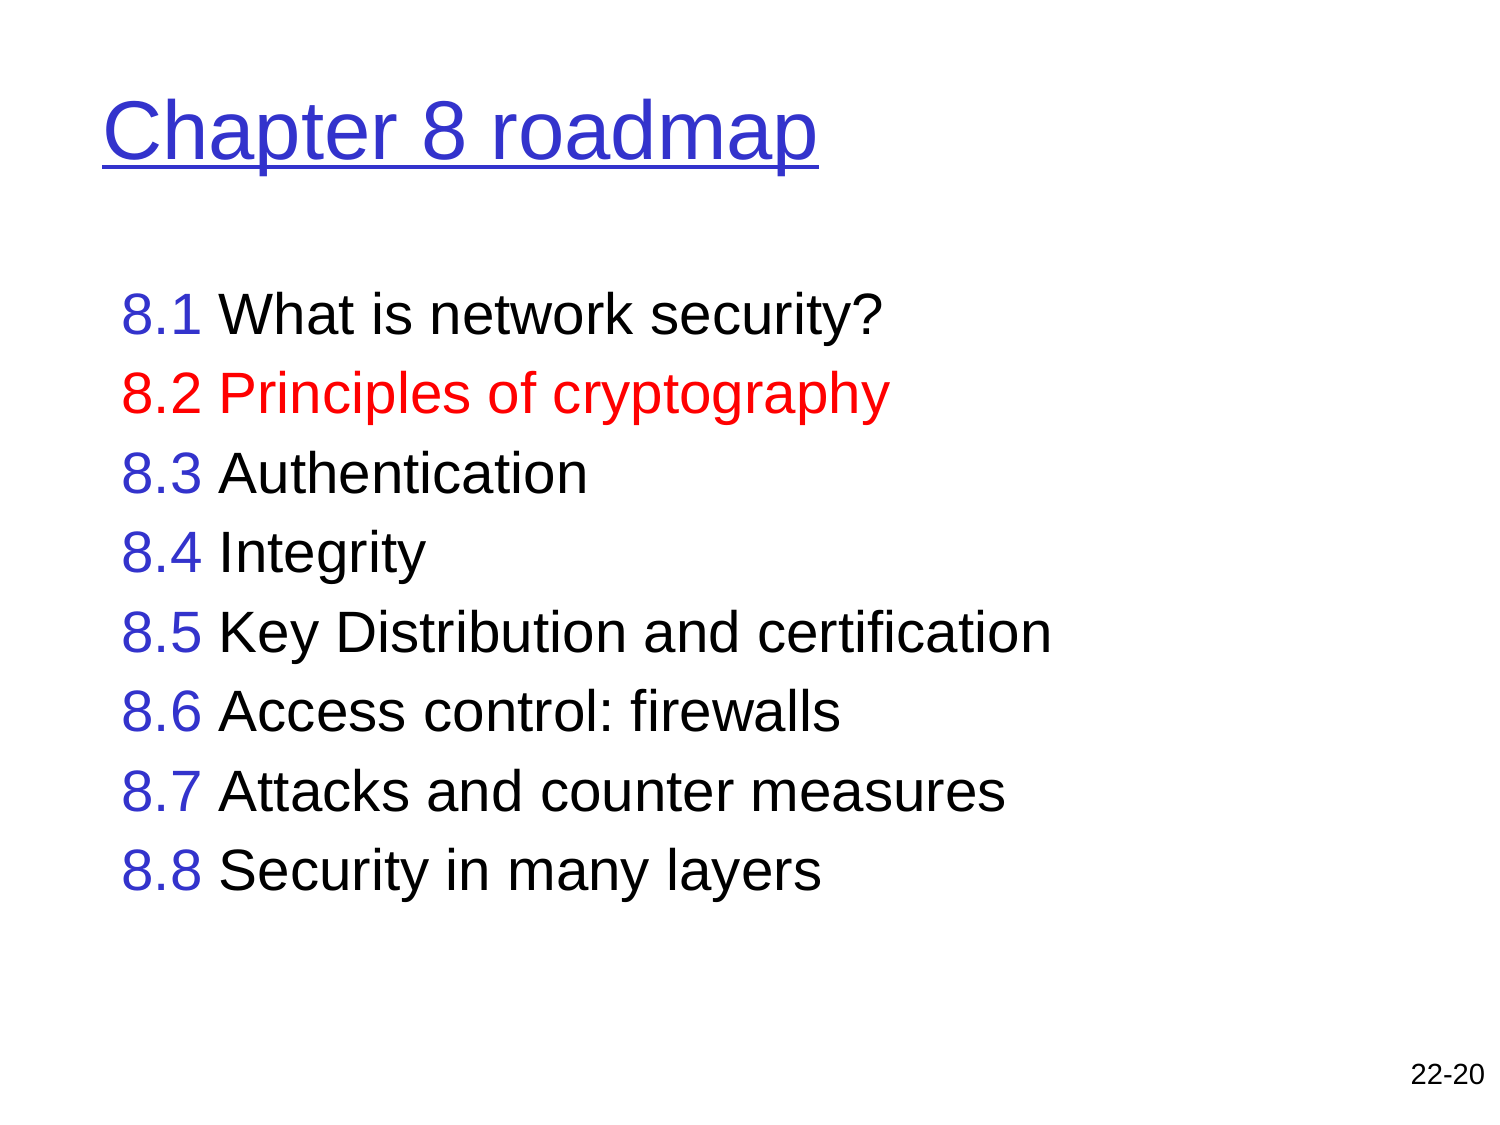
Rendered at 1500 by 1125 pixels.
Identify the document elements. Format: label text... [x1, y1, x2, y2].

list 8.1 What is network security? 8.2 Principles of cryptography 8.3 Authentication 8.4 Integrity 8.5 Key Distribution and certification 8.6 Access control: firewalls 8.7 Attacks and counter measures 8.8 Security in many layers [106, 273, 1382, 1037]
title Chapter 8 roadmap [87, 37, 1363, 225]
